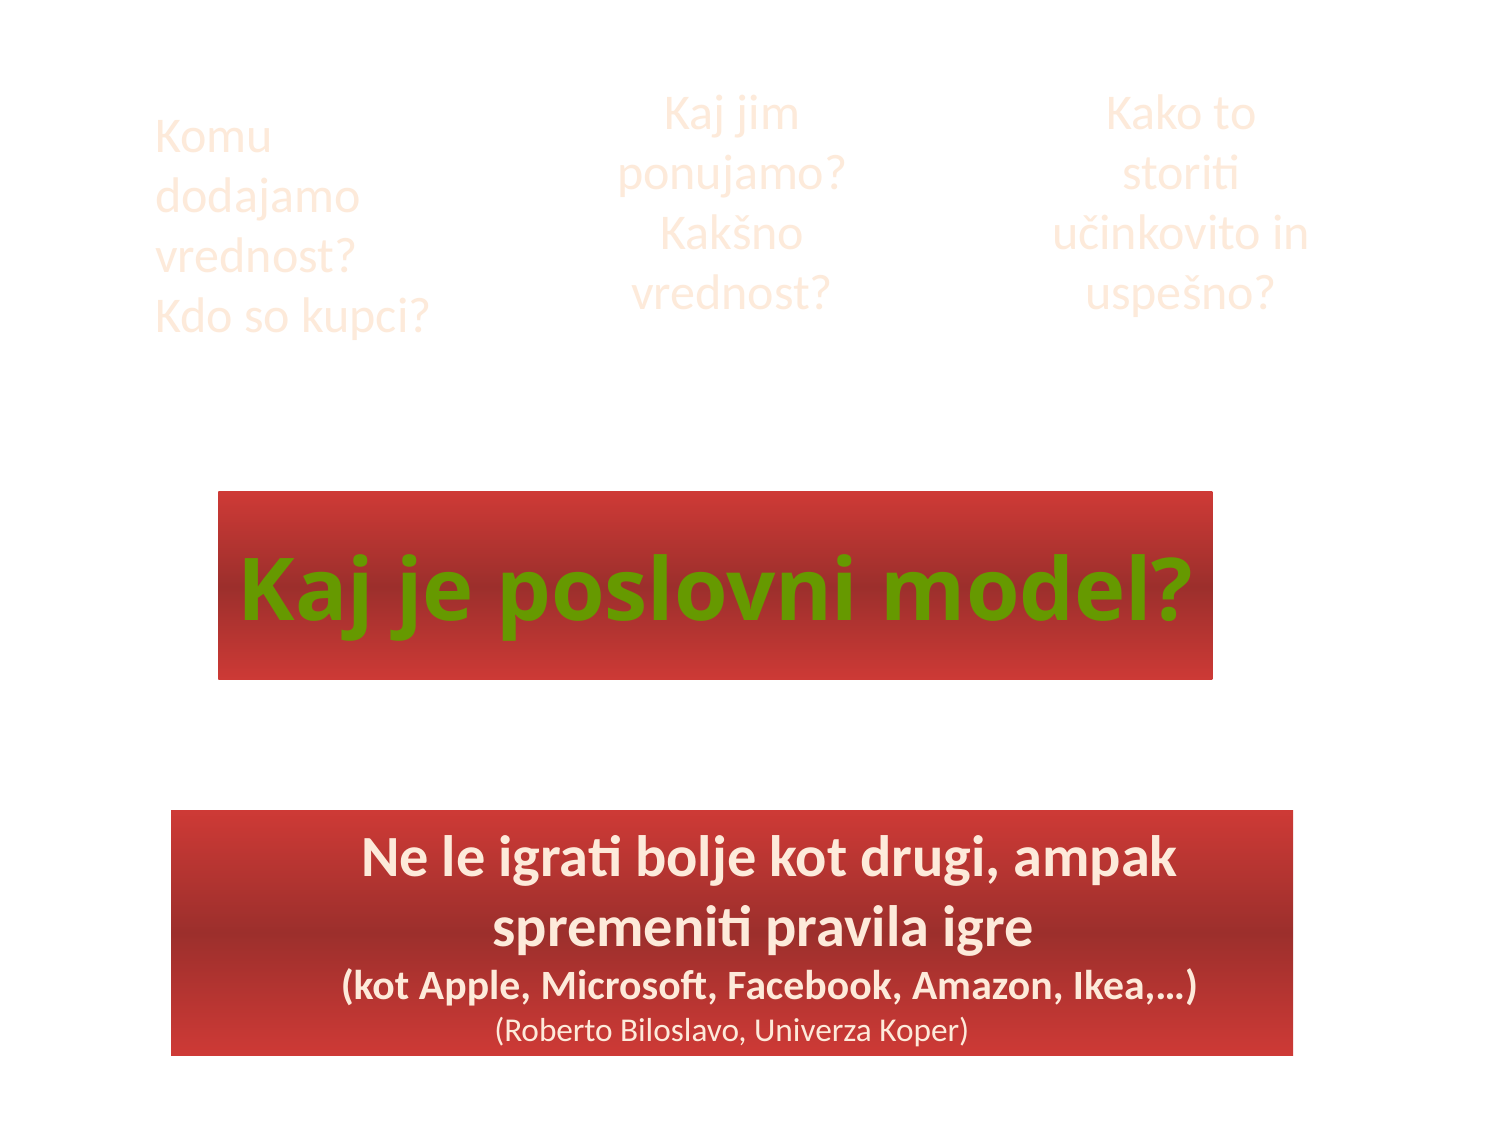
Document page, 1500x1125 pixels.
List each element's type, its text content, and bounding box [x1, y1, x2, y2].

text_box Ne le igrati bolje kot drugi, ampak spremeniti pravila igre (kot Apple, Microsoft, Facebook, Amazon, Ikea,…) (Roberto Biloslavo, Univerza Koper) [171, 810, 1294, 1056]
title Kaj je poslovni model? [218, 491, 1213, 680]
